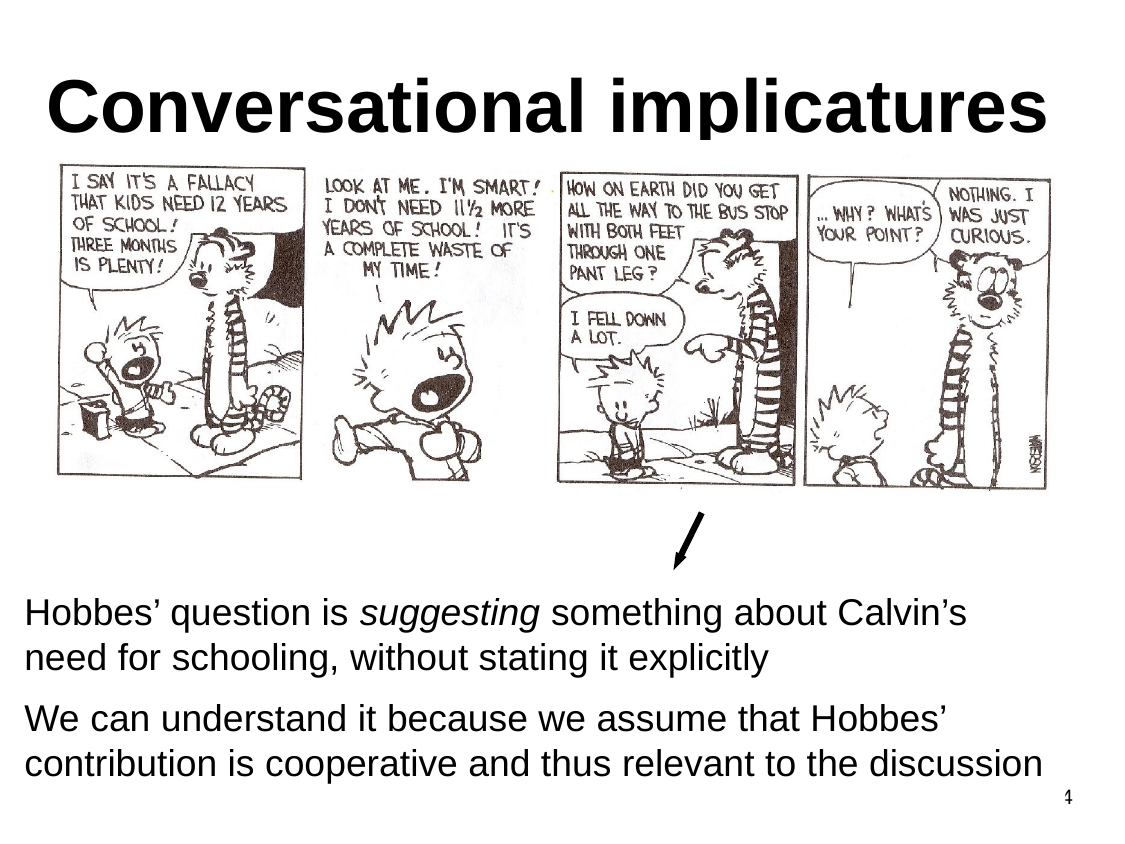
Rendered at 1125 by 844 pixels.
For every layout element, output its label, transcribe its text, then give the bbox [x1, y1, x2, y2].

text_box Hobbes’ question is suggesting something about Calvin’s need for schooling, without stating it explicitly We can understand it because we assume that Hobbes’ contribution is cooperative and thus relevant to the discussion [20, 560, 1066, 812]
title Conversational implicatures [30, 32, 1095, 157]
picture [53, 140, 1071, 497]
text_box [1066, 776, 1095, 812]
